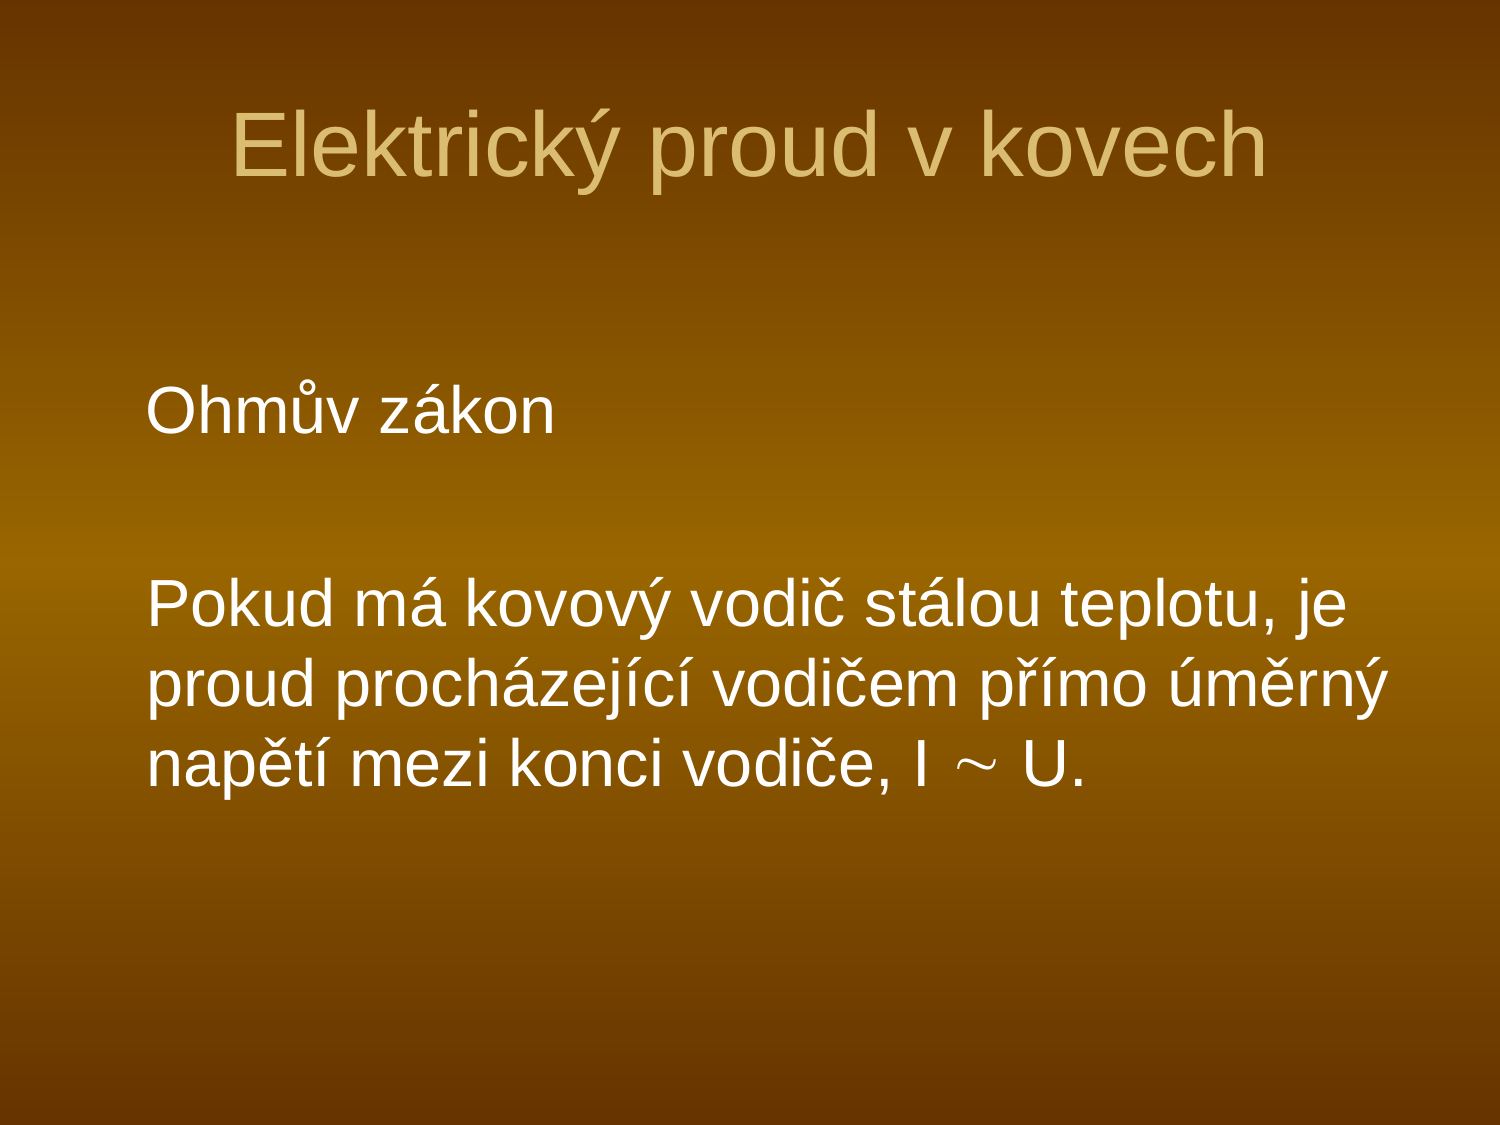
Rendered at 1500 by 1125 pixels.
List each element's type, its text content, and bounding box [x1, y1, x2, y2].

list Ohmův zákon Pokud má kovový vodič stálou teplotu, je proud procházející vodičem přímo úměrný napětí mezi konci vodiče, I  U. [75, 262, 1426, 1006]
title Elektrický proud v kovech [75, 45, 1426, 234]
